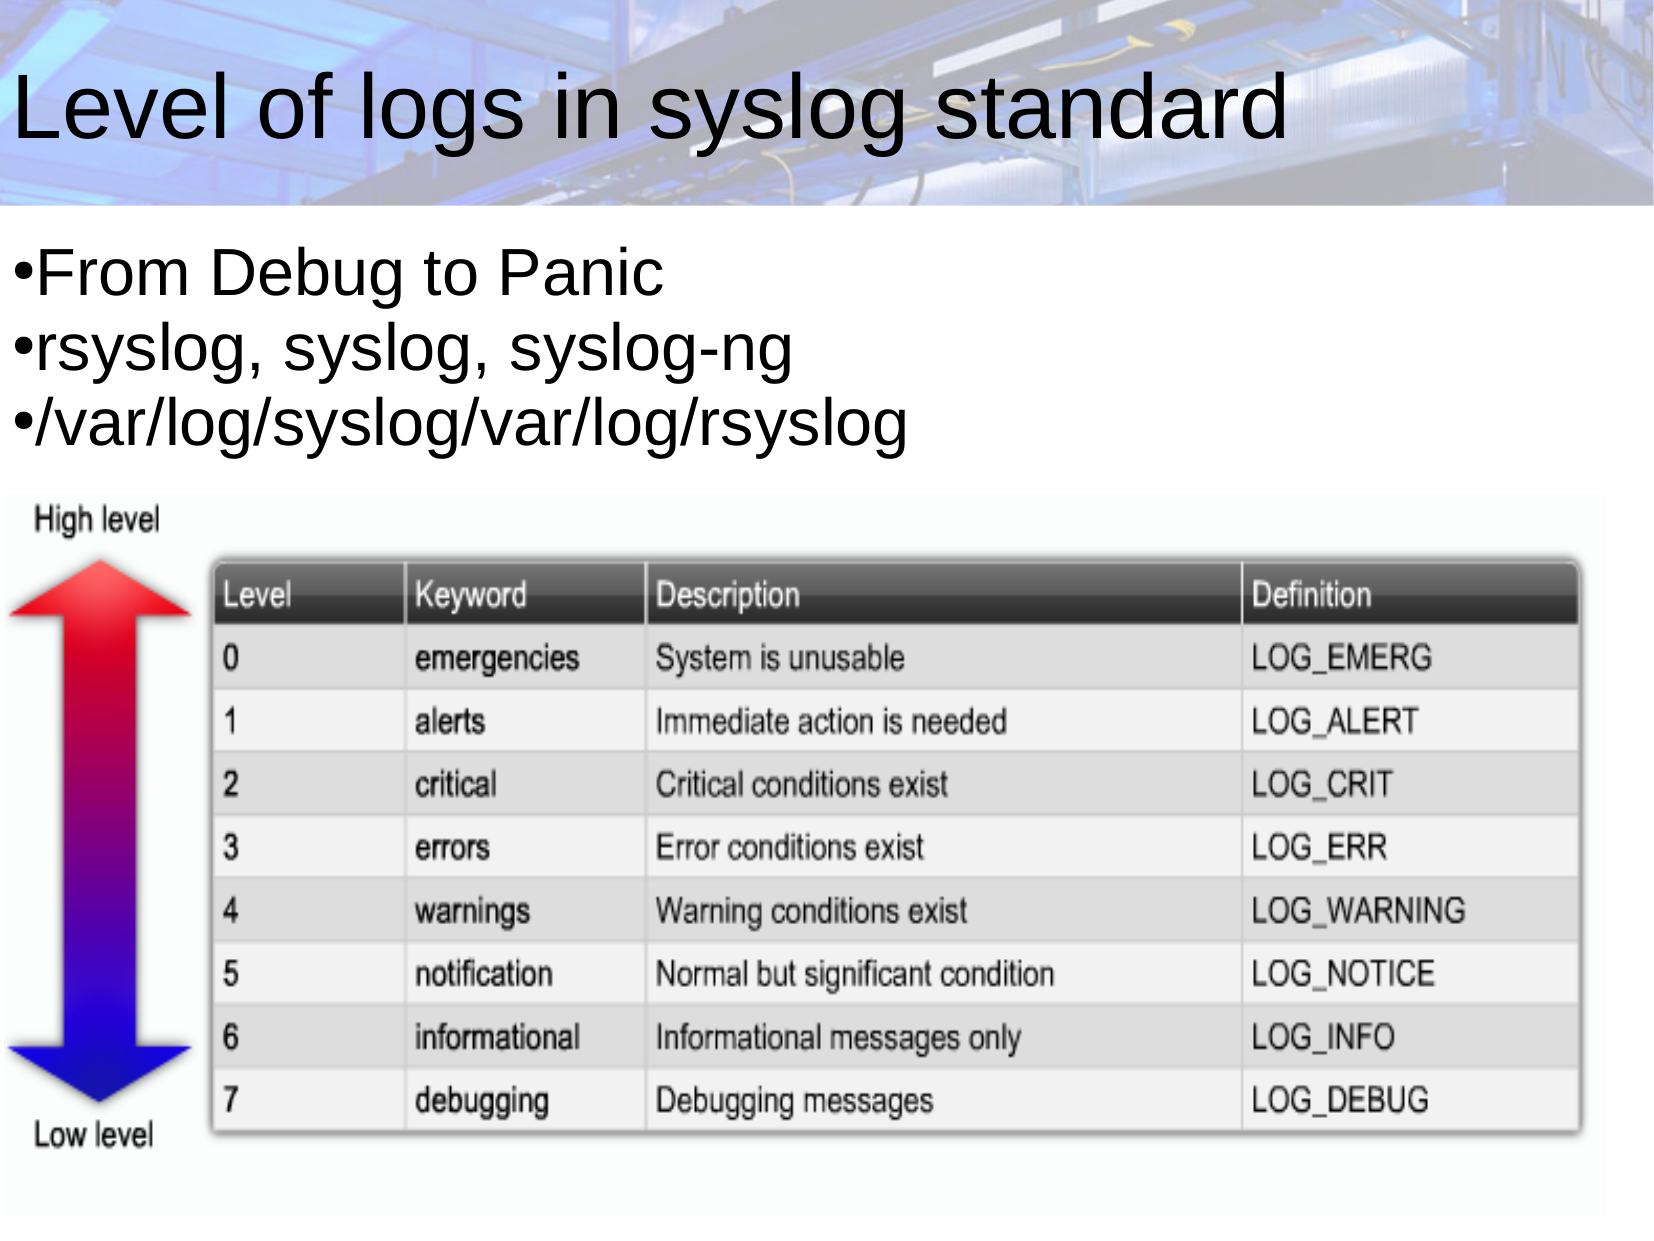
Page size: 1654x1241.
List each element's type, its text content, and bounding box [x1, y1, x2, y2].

title Level of logs in syslog standard [11, 2, 1501, 211]
picture [0, 0, 1654, 1241]
subtitle From Debug to Panic rsyslog, syslog, syslog-ng /var/log/syslog /var/log/rsyslog [11, 215, 1467, 481]
